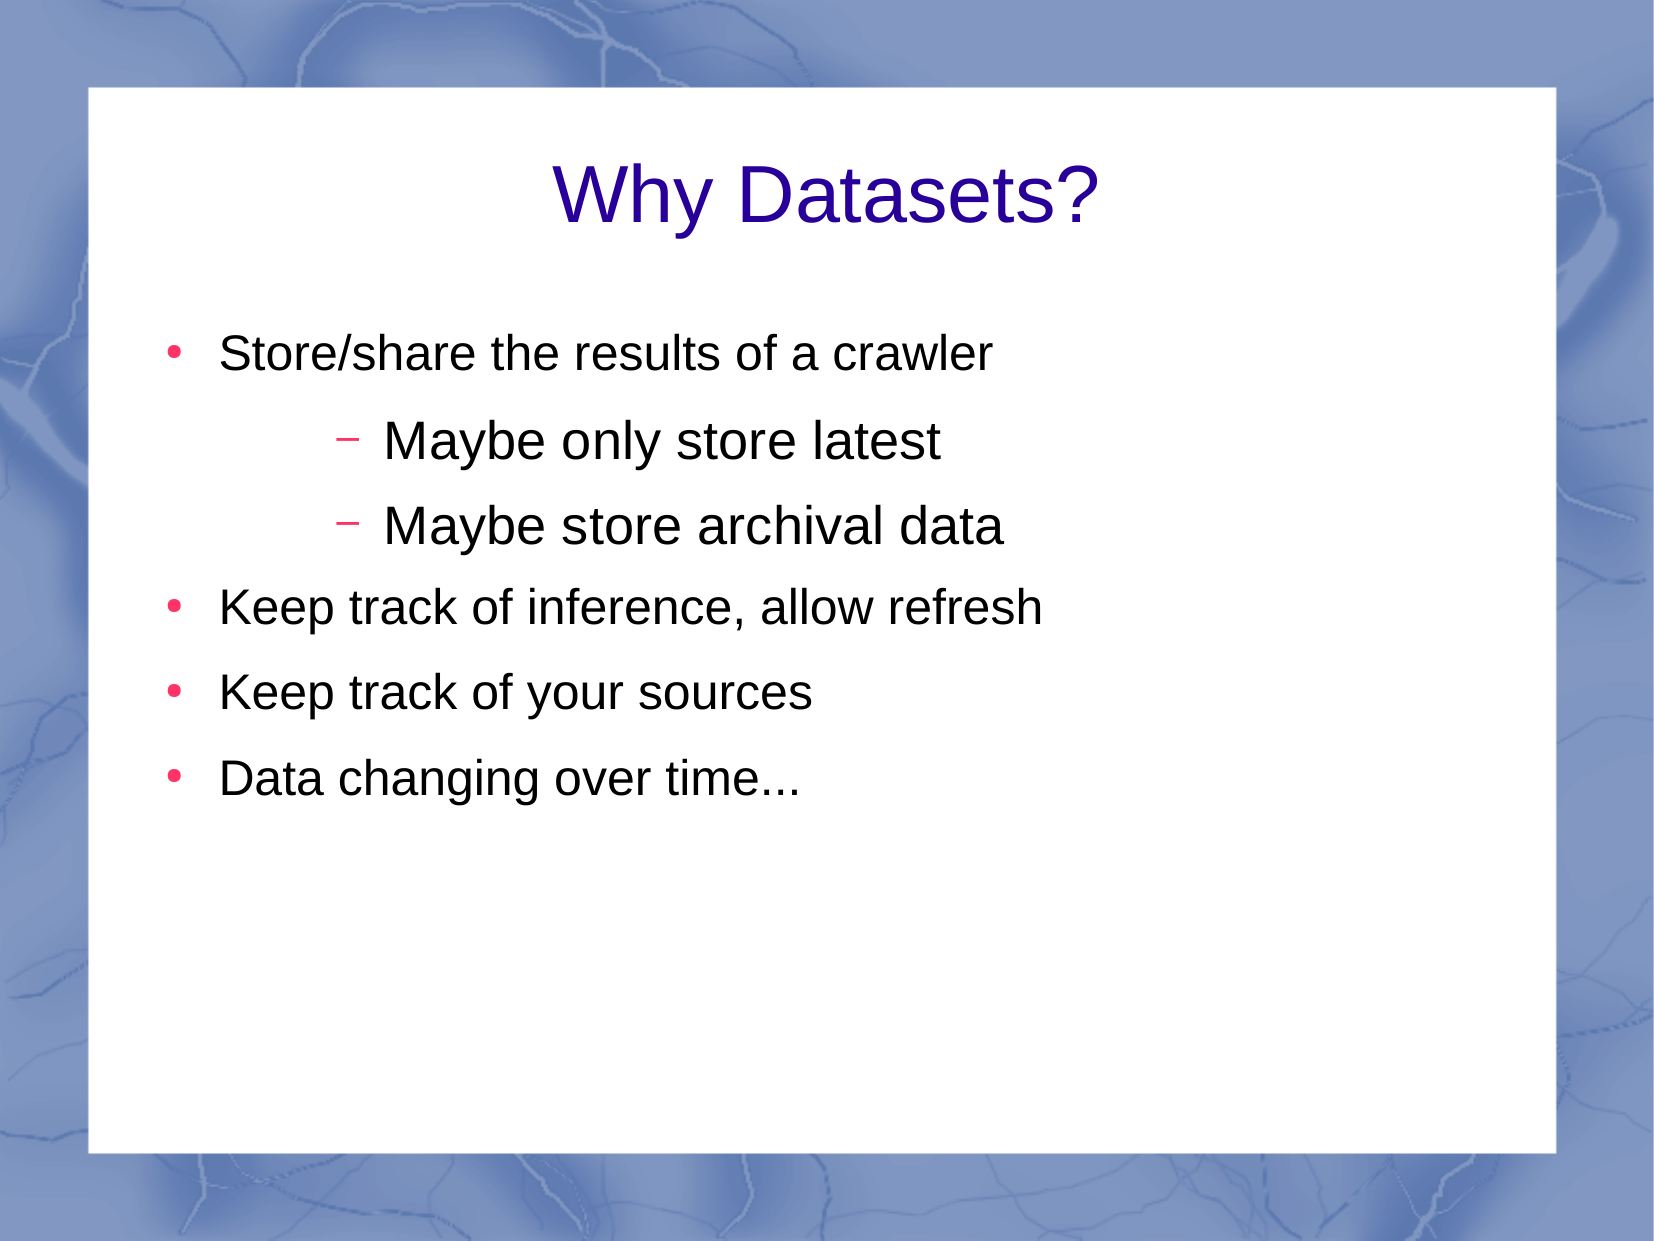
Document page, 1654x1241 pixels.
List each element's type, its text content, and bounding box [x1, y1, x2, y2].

list Store/share the results of a crawler Maybe only store latest Maybe store archival data Keep track of inference, allow refresh Keep track of your sources Data changing over time... [147, 325, 1506, 1045]
picture [0, 0, 1654, 1241]
title Why Datasets? [118, 90, 1536, 298]
